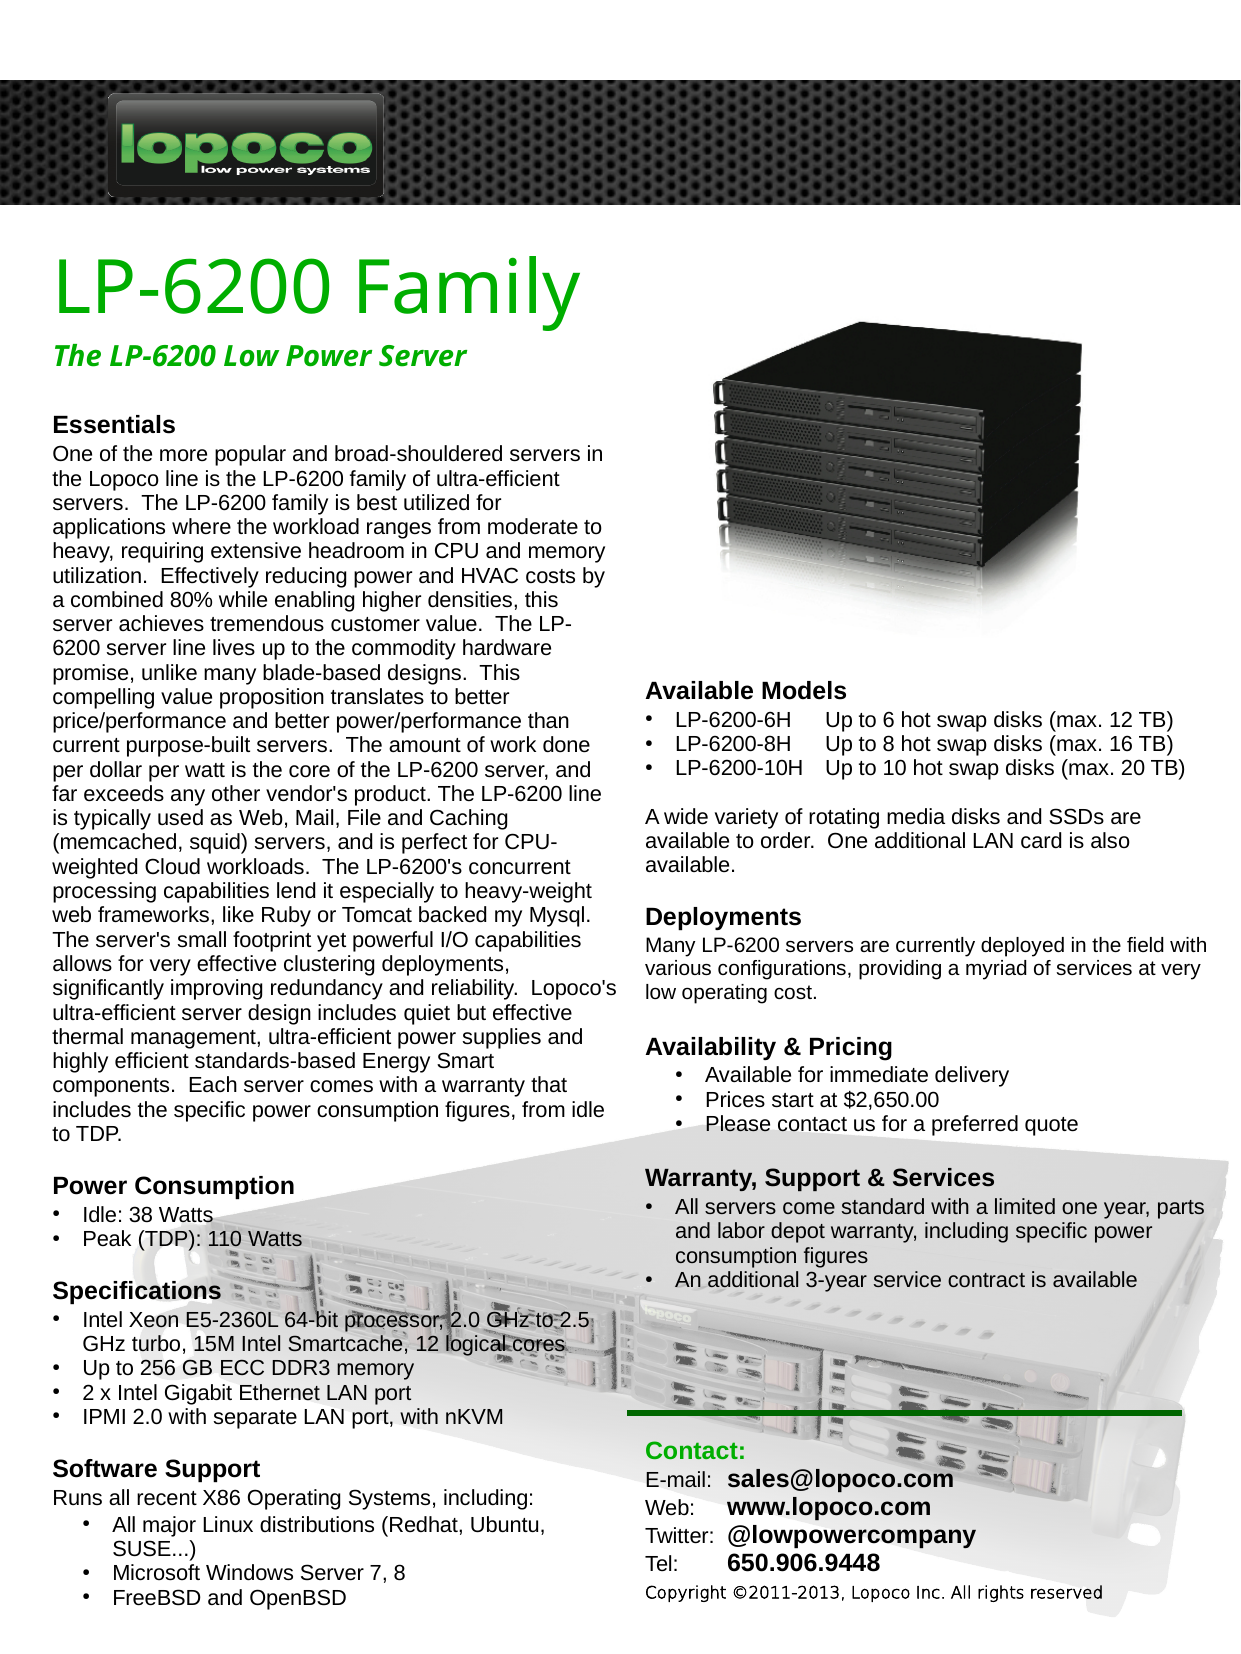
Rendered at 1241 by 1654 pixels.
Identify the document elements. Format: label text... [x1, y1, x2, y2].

text_box Available Models LP-6200-6H Up to 6 hot swap disks (max. 12 TB) LP-6200-8H Up to 8 hot swap disks (max. 16 TB) LP-6200-10H Up to 10 hot swap disks (max. 20 TB) A wide variety of rotating media disks and SSDs are available to order. One additional LAN card is also available. Deployments Many LP-6200 servers are currently deployed in the field with various configurations, providing a myriad of services at very low operating cost. Availability & Pricing Available for immediate delivery Prices start at $2,650.00 Please contact us for a preferred quote Warranty, Support & Services All servers come standard with a limited one year, parts and labor depot warranty, including specific power consumption figures An additional 3-year service contract is available [644, 676, 1211, 1296]
picture [131, 1124, 1229, 1624]
picture [692, 300, 1109, 638]
text_box Contact: E-mail: sales@lopoco.com Web: www.lopoco.com Twitter: @lowpowercompany Tel: 650.906.9448 Copyright ©2011-2013, Lopoco Inc. All rights reserved [644, 1352, 1211, 1609]
picture [0, 80, 1241, 205]
subtitle Essentials One of the more popular and broad-shouldered servers in the Lopoco line is the LP-6200 family of ultra-efficient servers. The LP-6200 family is best utilized for applications where the workload ranges from moderate to heavy, requiring extensive headroom in CPU and memory utilization. Effectively reducing power and HVAC costs by a combined 80% while enabling higher densities, this server achieves tremendous customer value. The LP-6200 server line lives up to the commodity hardware promise, unlike many blade-based designs. This compelling value proposition translates to better price/performance and better power/performance than current purpose-built servers. The amount of work done per dollar per watt is the core of the LP-6200 server, and far exceeds any other vendor's product. The LP-6200 line is typically used as Web, Mail, File and Caching (memcached, squid) servers, and is perfect for CPU-weighted Cloud workloads. The LP-6200's concurrent processing capabilities lend it especially to heavy-weight web frameworks, like Ruby or Tomcat backed my Mysql. The server's small footprint yet powerful I/O capabilities allows for very effective clustering deployments, significantly improving redundancy and reliability. Lopoco's ultra-efficient server design includes quiet but effective thermal management, ultra-efficient power supplies and highly efficient standards-based Energy Smart components. Each server comes with a warranty that includes the specific power consumption figures, from idle to TDP. Power Consumption Idle: 38 Watts Peak (TDP): 110 Watts Specifications Intel Xeon E5-2360L 64-bit processor, 2.0 GHz to 2.5 GHz turbo, 15M Intel Smartcache, 12 logical cores Up to 256 GB ECC DDR3 memory 2 x Intel Gigabit Ethernet LAN port IPMI 2.0 with separate LAN port, with nKVM Software Support Runs all recent X86 Operating Systems, including: All major Linux distributions (Redhat, Ubuntu, SUSE...) Microsoft Windows Server 7, 8 FreeBSD and OpenBSD [52, 411, 619, 1619]
text_box LP-6200 Family The LP-6200 Low Power Server [52, 232, 619, 378]
